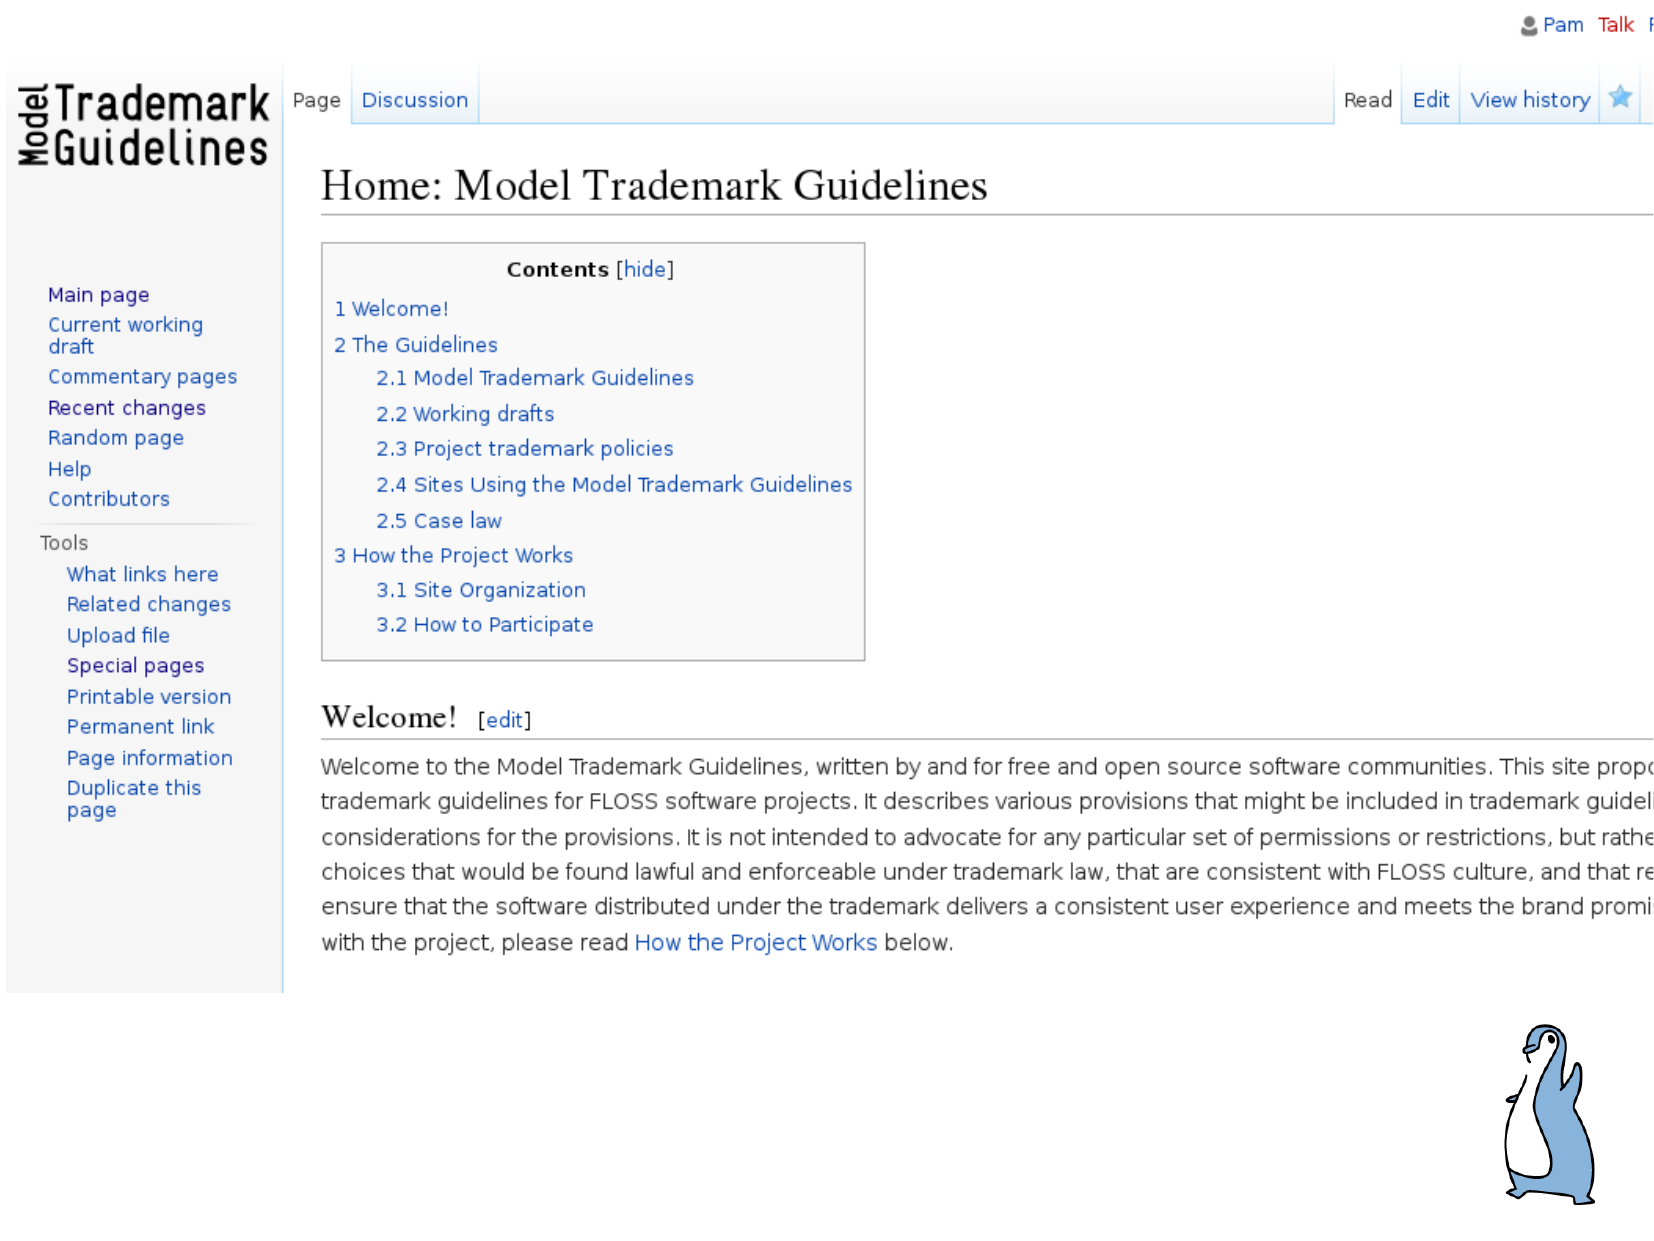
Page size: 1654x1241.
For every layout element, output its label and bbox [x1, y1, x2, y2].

picture [6, 0, 1654, 993]
picture [1497, 1024, 1595, 1205]
